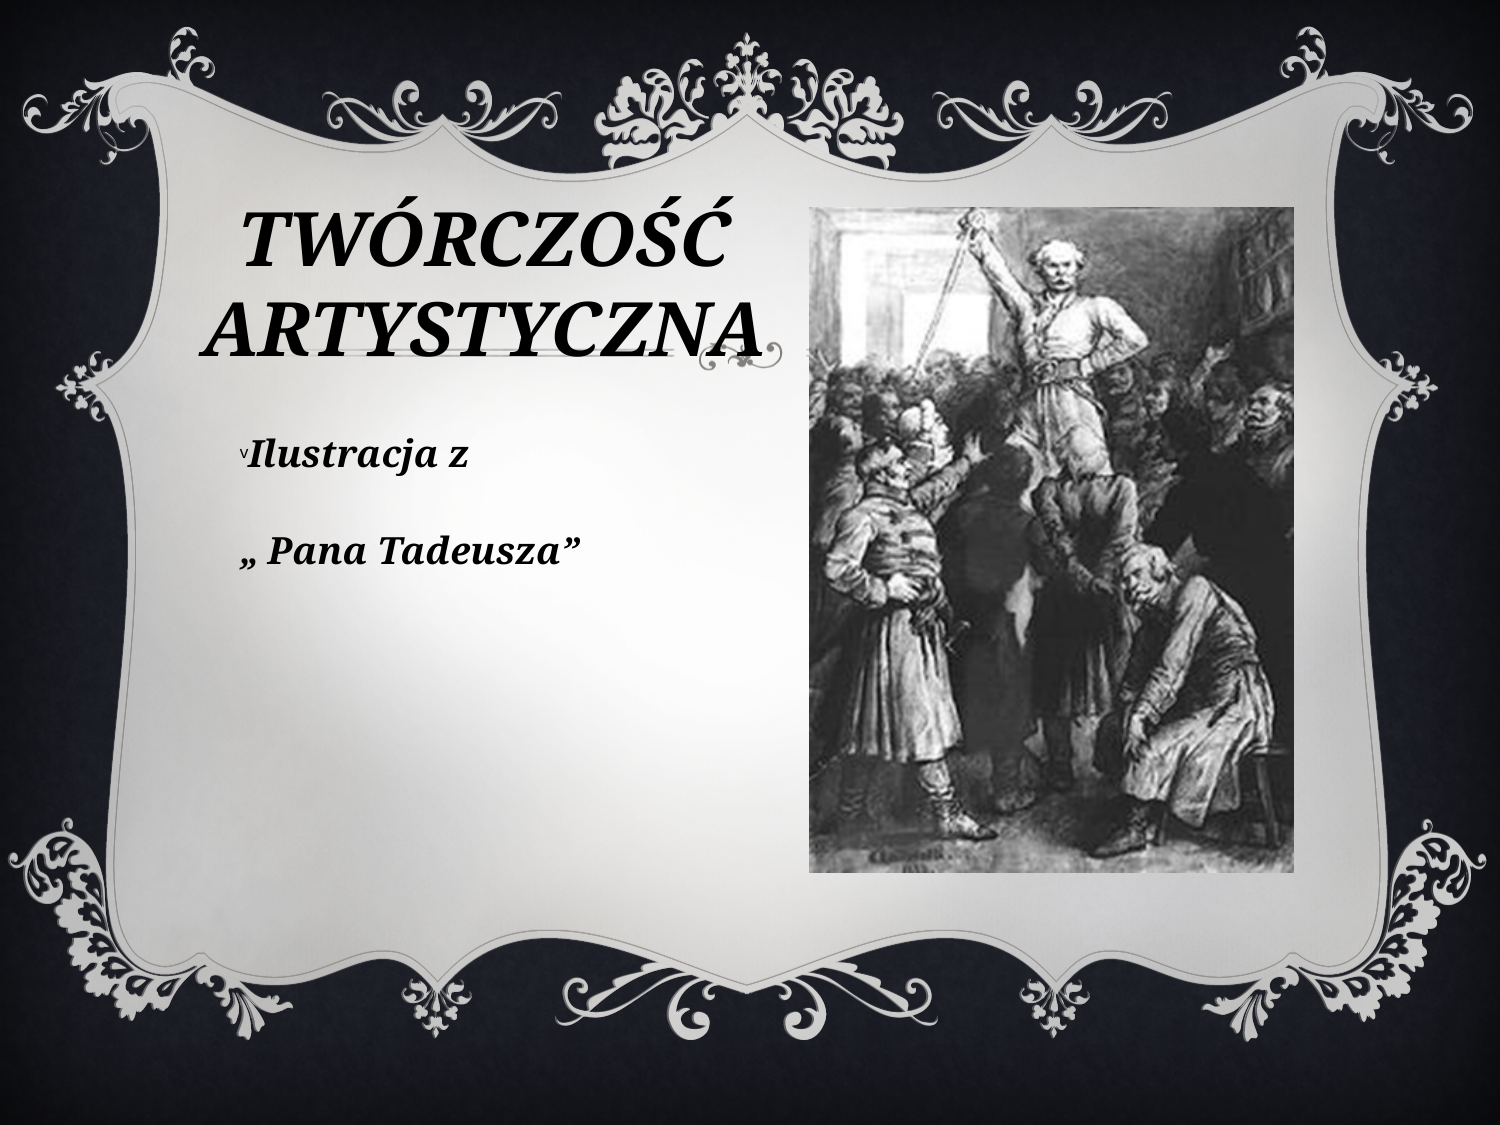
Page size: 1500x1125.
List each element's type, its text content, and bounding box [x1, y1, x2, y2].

title TWÓRCZOŚĆ ARTYSTYCZNA [159, 184, 809, 345]
list Ilustracja z „ Pana Tadeusza” [225, 399, 1275, 900]
picture [0, 0, 1500, 1125]
